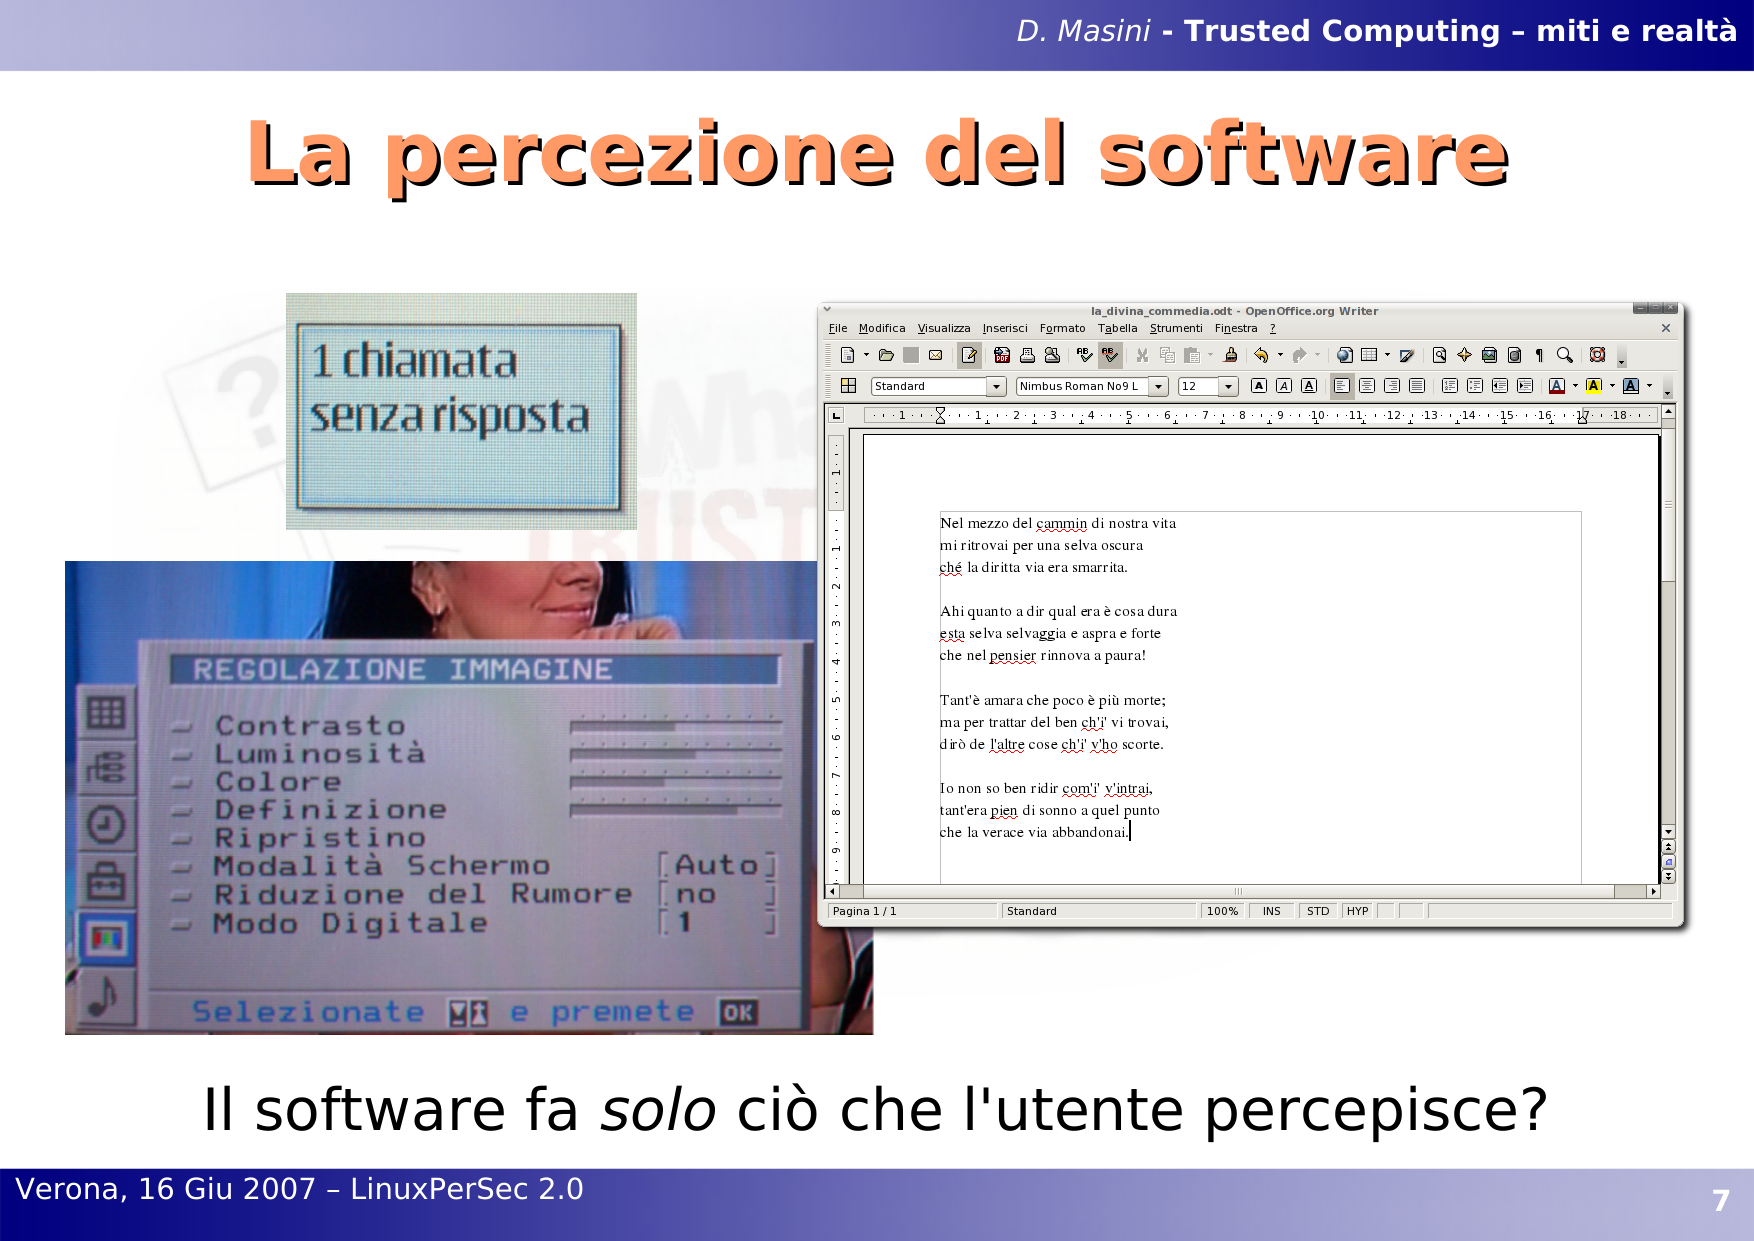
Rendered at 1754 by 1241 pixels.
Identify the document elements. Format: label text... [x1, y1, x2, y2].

title La percezione del software [87, 49, 1667, 257]
list Il software fa solo ciò che l'utente percepisce? [87, 289, 1667, 561]
list Il software fa solo ciò che l'utente percepisce? [87, 941, 1667, 1144]
picture [0, 0, 1754, 1241]
